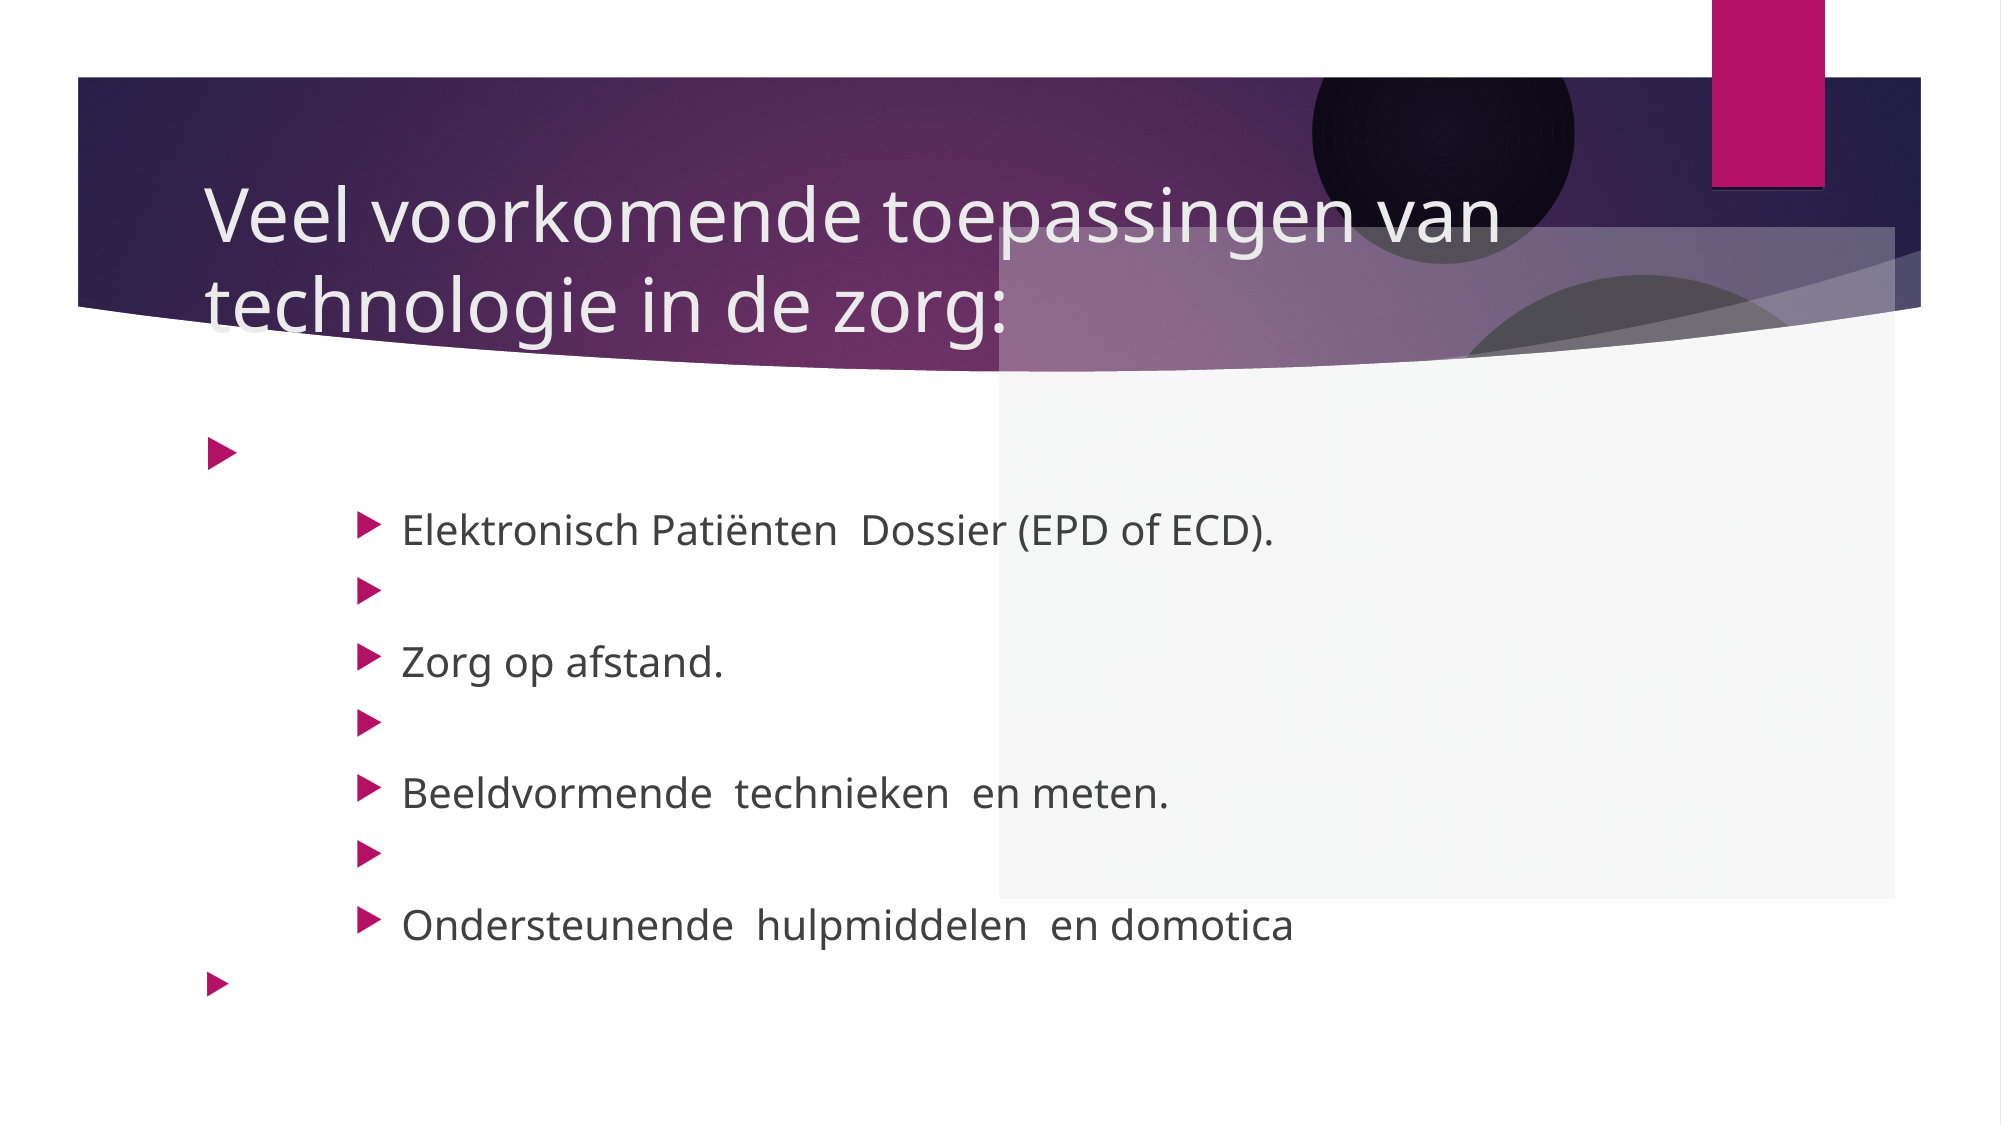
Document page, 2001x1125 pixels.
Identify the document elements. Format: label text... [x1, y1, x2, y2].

list Elektronisch Patiënten Dossier (EPD of ECD). Zorg op afstand. Beeldvormende technieken en meten. Ondersteunende hulpmiddelen en domotica [189, 427, 1638, 988]
title Veel voorkomende toepassingen van technologie in de zorg: [189, 159, 1627, 276]
picture [999, 226, 1895, 899]
